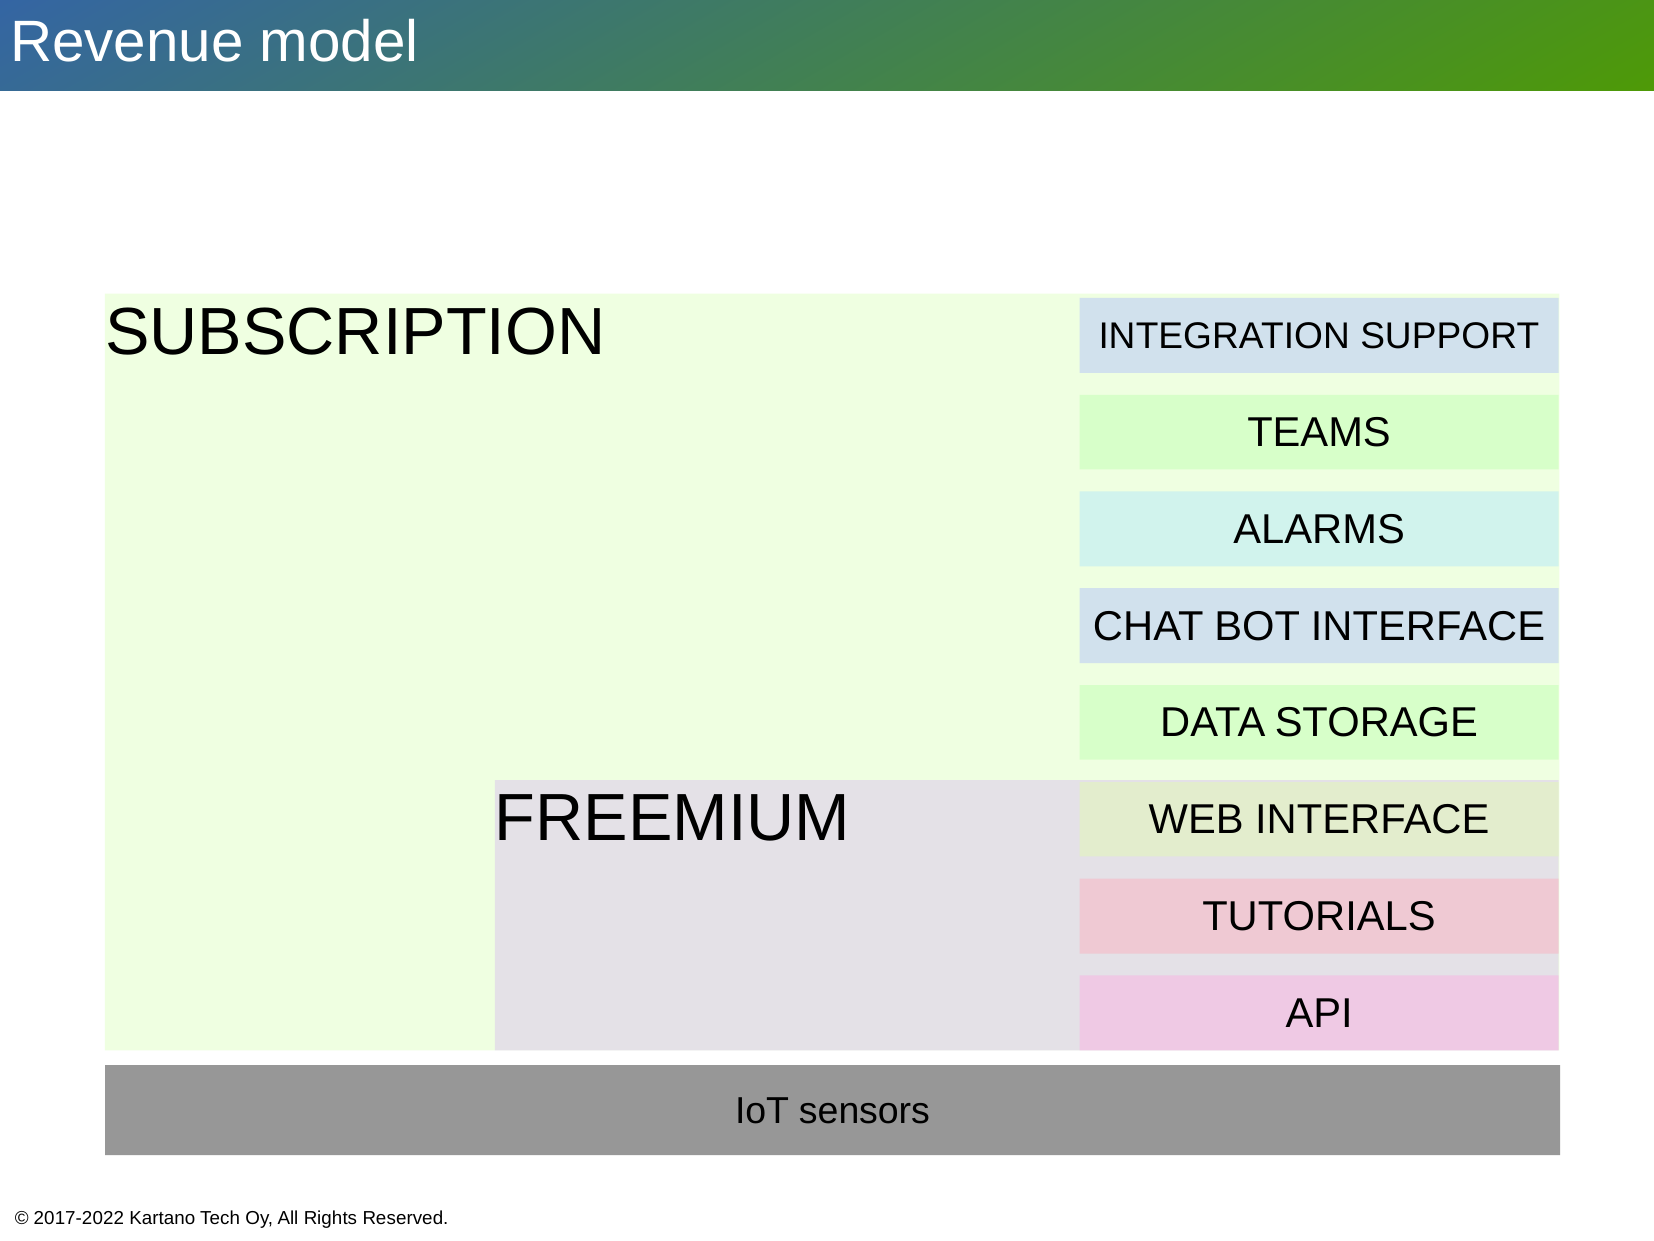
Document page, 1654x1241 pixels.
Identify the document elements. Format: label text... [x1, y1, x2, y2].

list CHAT BOT INTERFACE [1079, 588, 1559, 664]
list WEB INTERFACE [1079, 782, 1559, 857]
text_box Revenue model [0, 1, 466, 95]
list TEAMS [1079, 394, 1559, 470]
list ALARMS [1079, 491, 1559, 567]
text_box IoT sensors [105, 1065, 1561, 1156]
list TUTORIALS [1079, 878, 1559, 954]
list INTEGRATION SUPPORT [1079, 297, 1559, 373]
list DATA STORAGE [1079, 685, 1559, 760]
list FREEMIUM [494, 780, 1559, 1051]
list API [1079, 975, 1559, 1051]
text_box © 2017-2022 Kartano Tech Oy, All Rights Reserved. [0, 1200, 570, 1241]
list SUBSCRIPTION [104, 293, 1560, 1051]
list [130, 250, 665, 543]
text_box [0, 0, 1653, 91]
